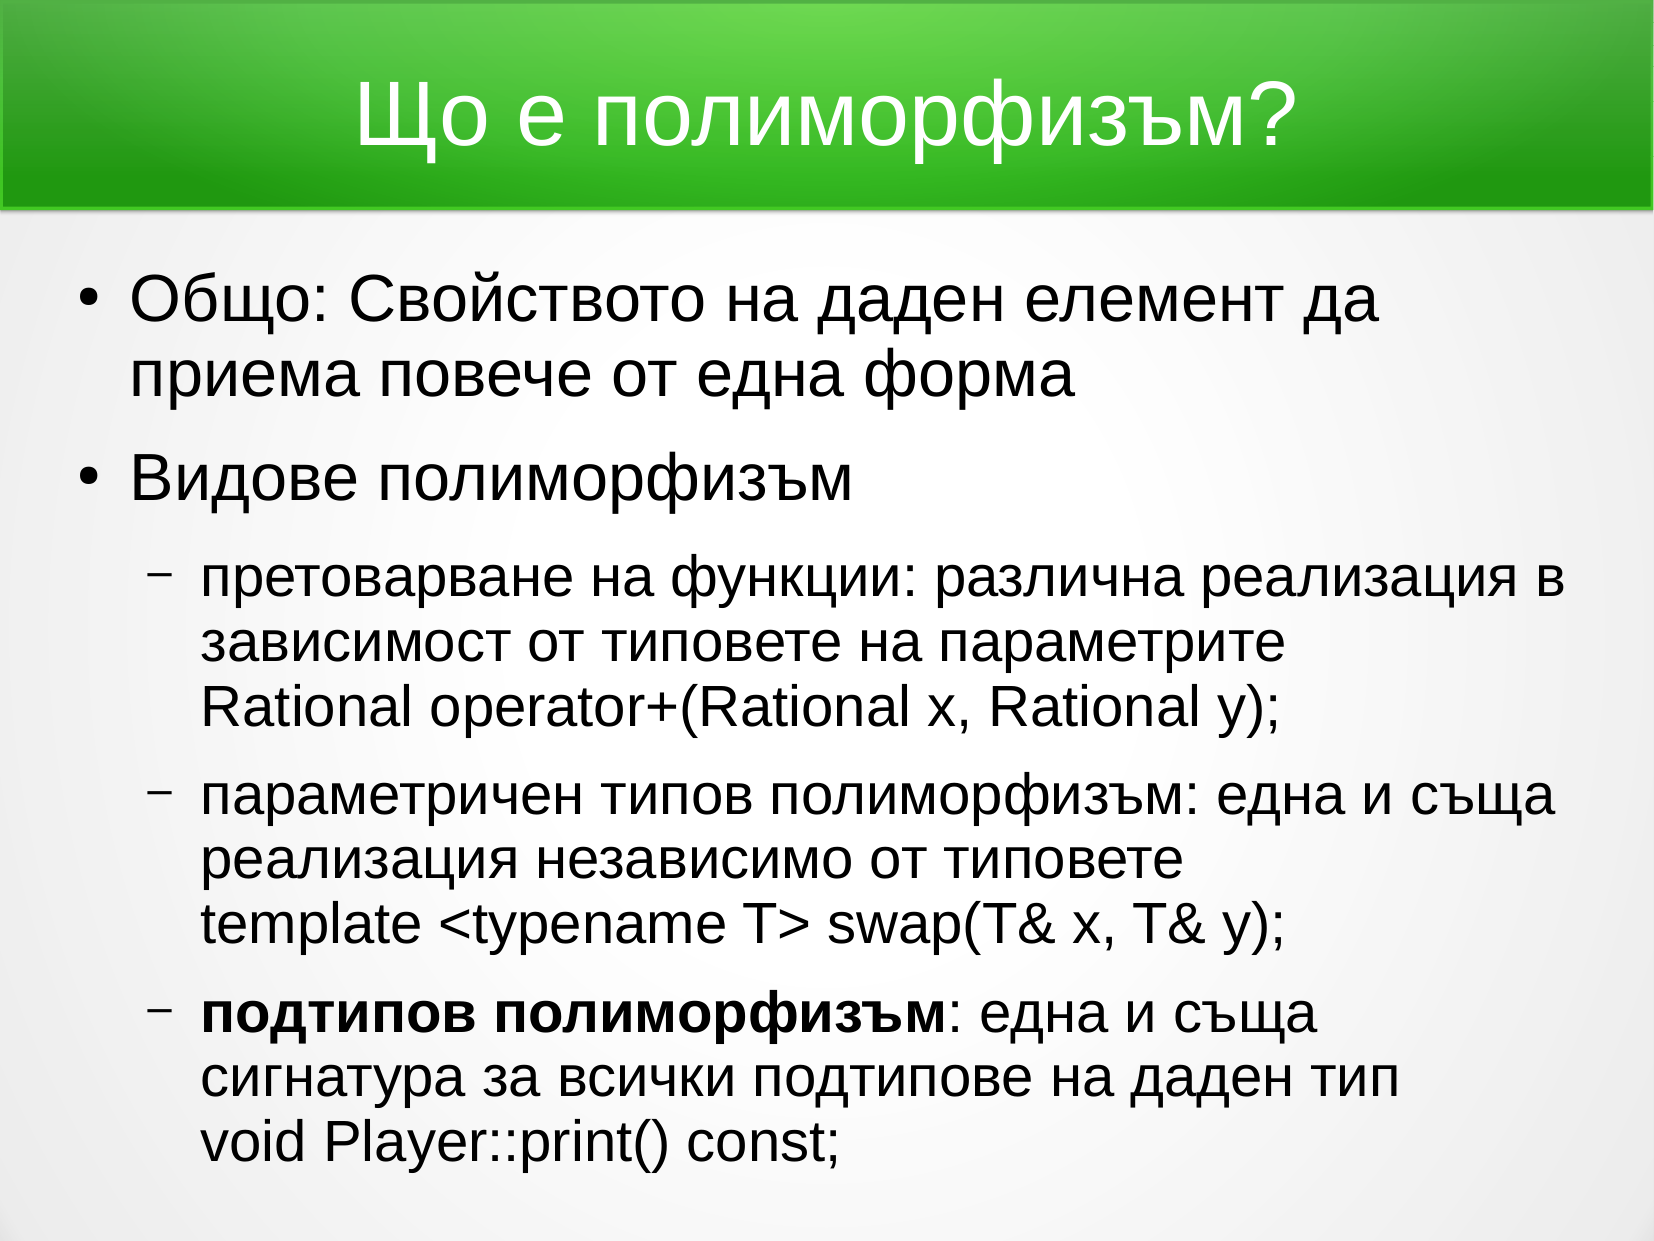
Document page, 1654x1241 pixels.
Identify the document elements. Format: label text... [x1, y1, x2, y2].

title Що е полиморфизъм? [82, 49, 1571, 179]
list Общо: Свойството на даден елемент да приема повече от една форма Видове полиморфизъм претоварване на функции: различна реализация в зависимост от типовете на параметрите Rational operator+(Rational x, Rational y); параметричен типов полиморфизъм: една и съща реализация независимо от типовете template <typename T> swap(T& x, T& y); подтипов полиморфизъм: една и съща сигнатура за всички подтипове на даден тип void Player::print() const; [59, 261, 1595, 1182]
